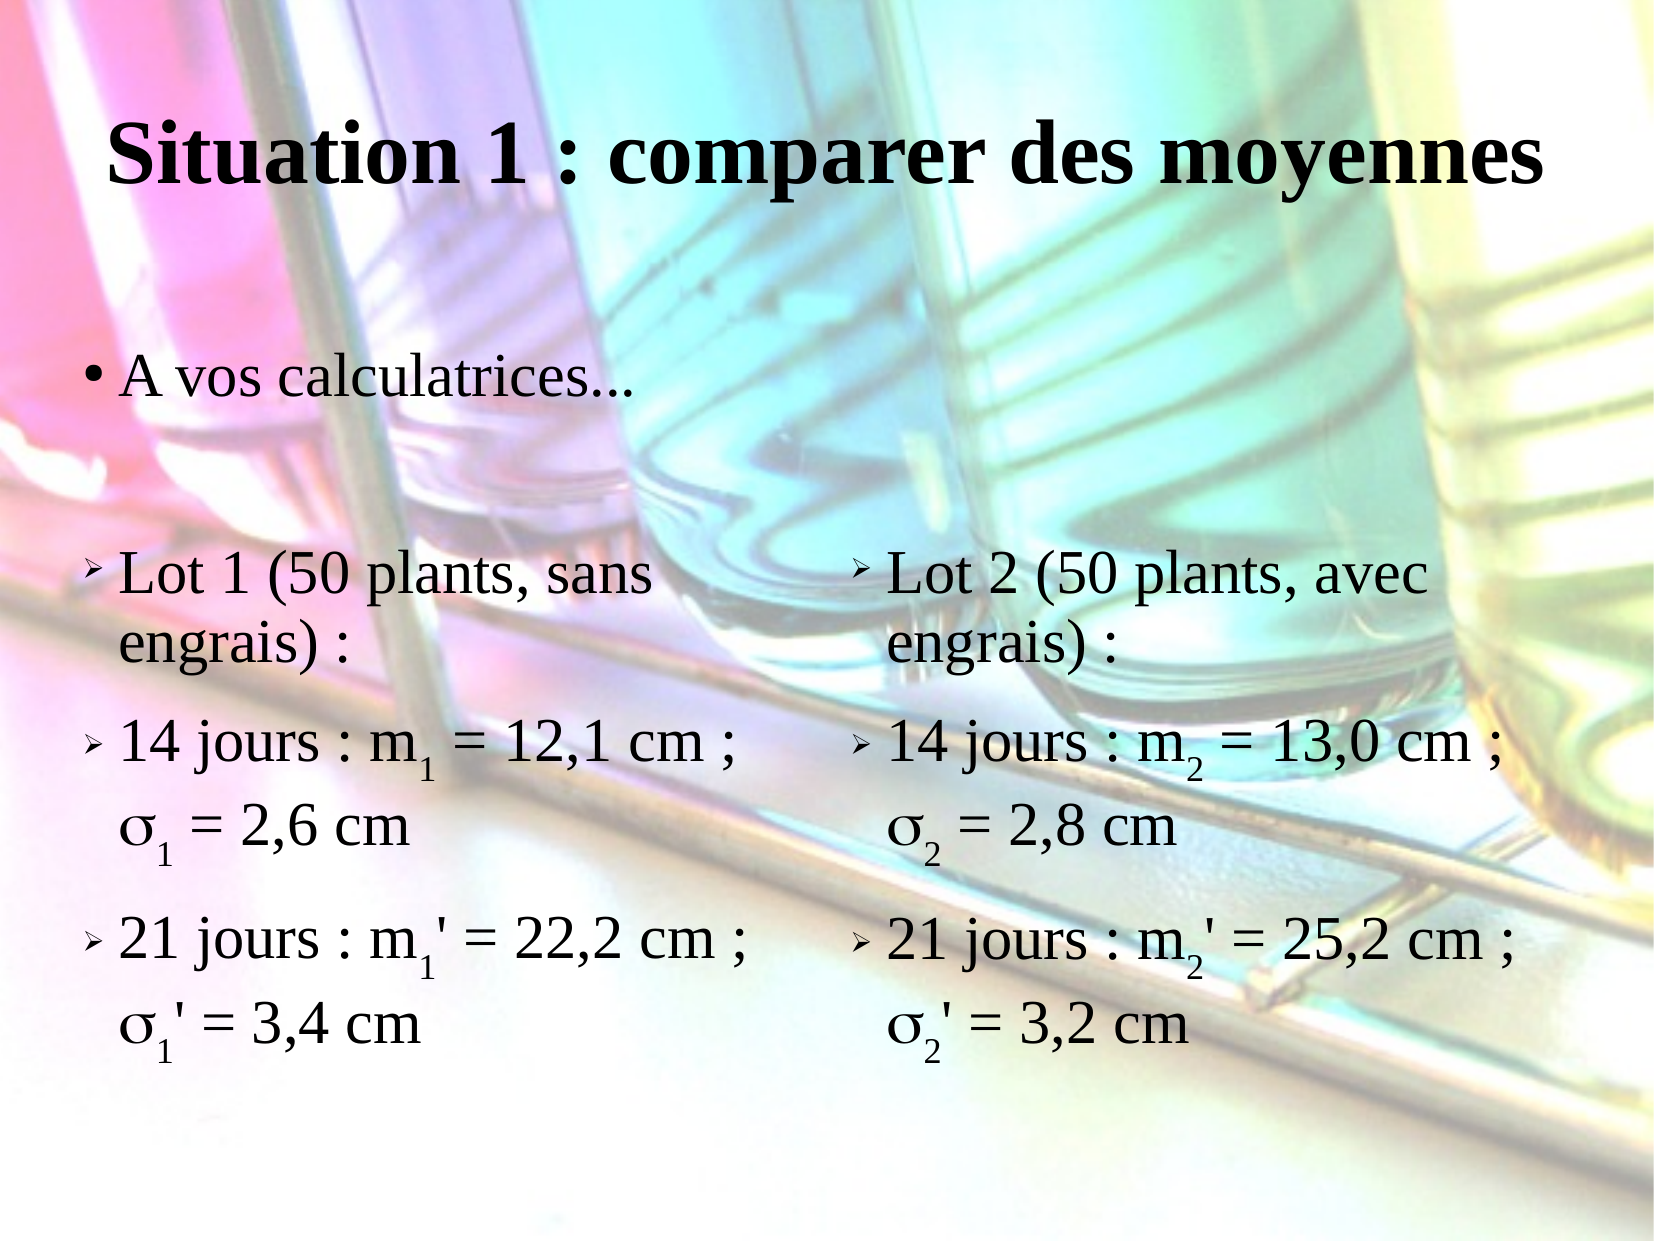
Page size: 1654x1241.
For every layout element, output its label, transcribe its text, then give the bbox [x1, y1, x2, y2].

text_box Lot 2 (50 plants, avec engrais) : 14 jours : m2 = 13,0 cm ; s2 = 2,8 cm 21 jours : m2' = 25,2 cm ; s2' = 3,2 cm [850, 537, 1536, 1072]
text_box Lot 1 (50 plants, sans engrais) : 14 jours : m1 = 12,1 cm ; s1 = 2,6 cm 21 jours : m1' = 22,2 cm ; s1' = 3,4 cm [82, 537, 768, 1072]
picture [0, 0, 1654, 1241]
title Situation 1 : comparer des moyennes [82, 49, 1571, 257]
text_box A vos calculatrices... [82, 340, 1571, 626]
